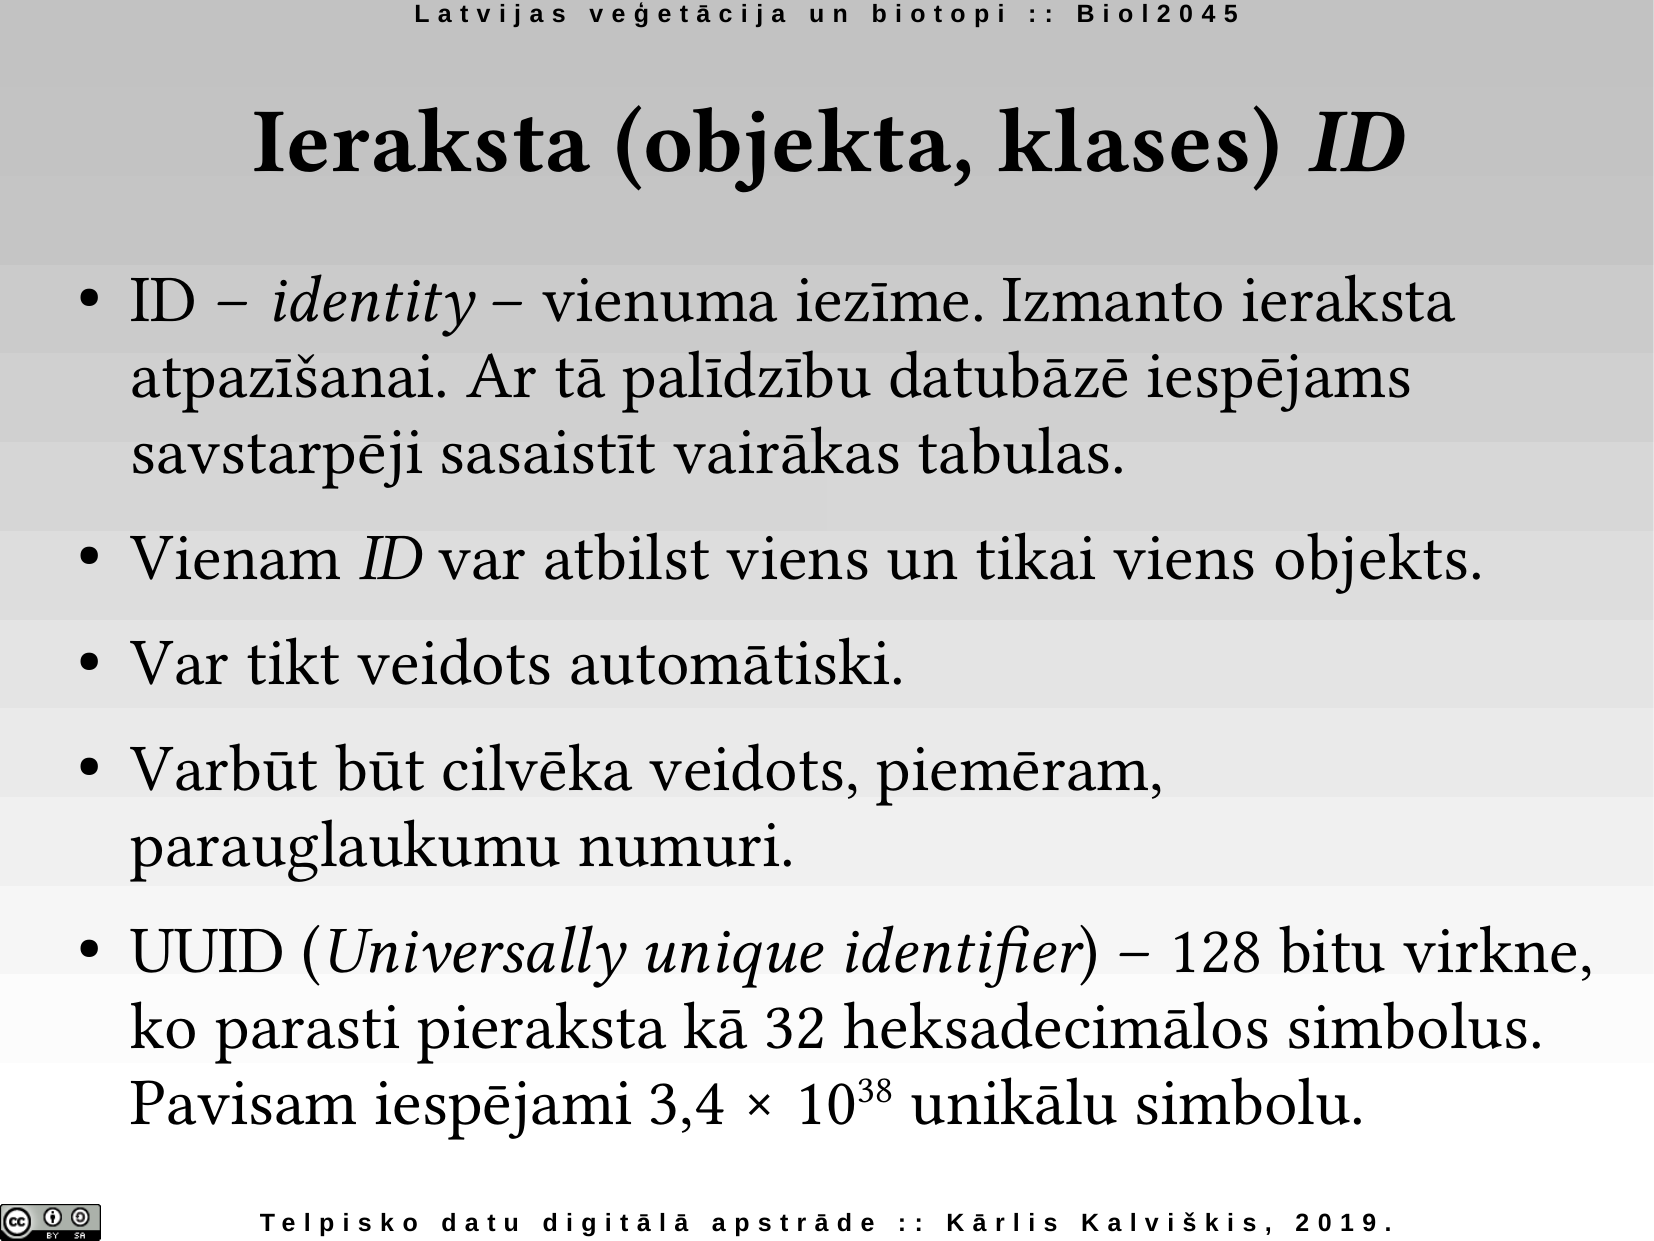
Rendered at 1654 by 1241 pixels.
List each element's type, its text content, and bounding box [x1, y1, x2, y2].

picture [0, 0, 1654, 1241]
list ID – identity – vienuma iezīme. Izmanto ieraksta atpazīšanai. Ar tā palīdzību datubāzē iespējams savstarpēji sasaistīt vairākas tabulas. Vienam ID var atbilst viens un tikai viens objekts. Var tikt veidots automātiski. Varbūt būt cilvēka veidots, piemēram, parauglaukumu numuri. UUID (Universally unique identifier) – 128 bitu virkne, ko parasti pieraksta kā 32 heksadecimālos simbolus. Pavisam iespējami 3,4 × 1038 unikālu simbolu. [59, 261, 1596, 1175]
title Ieraksta (objekta, klases) ID [59, 37, 1596, 246]
